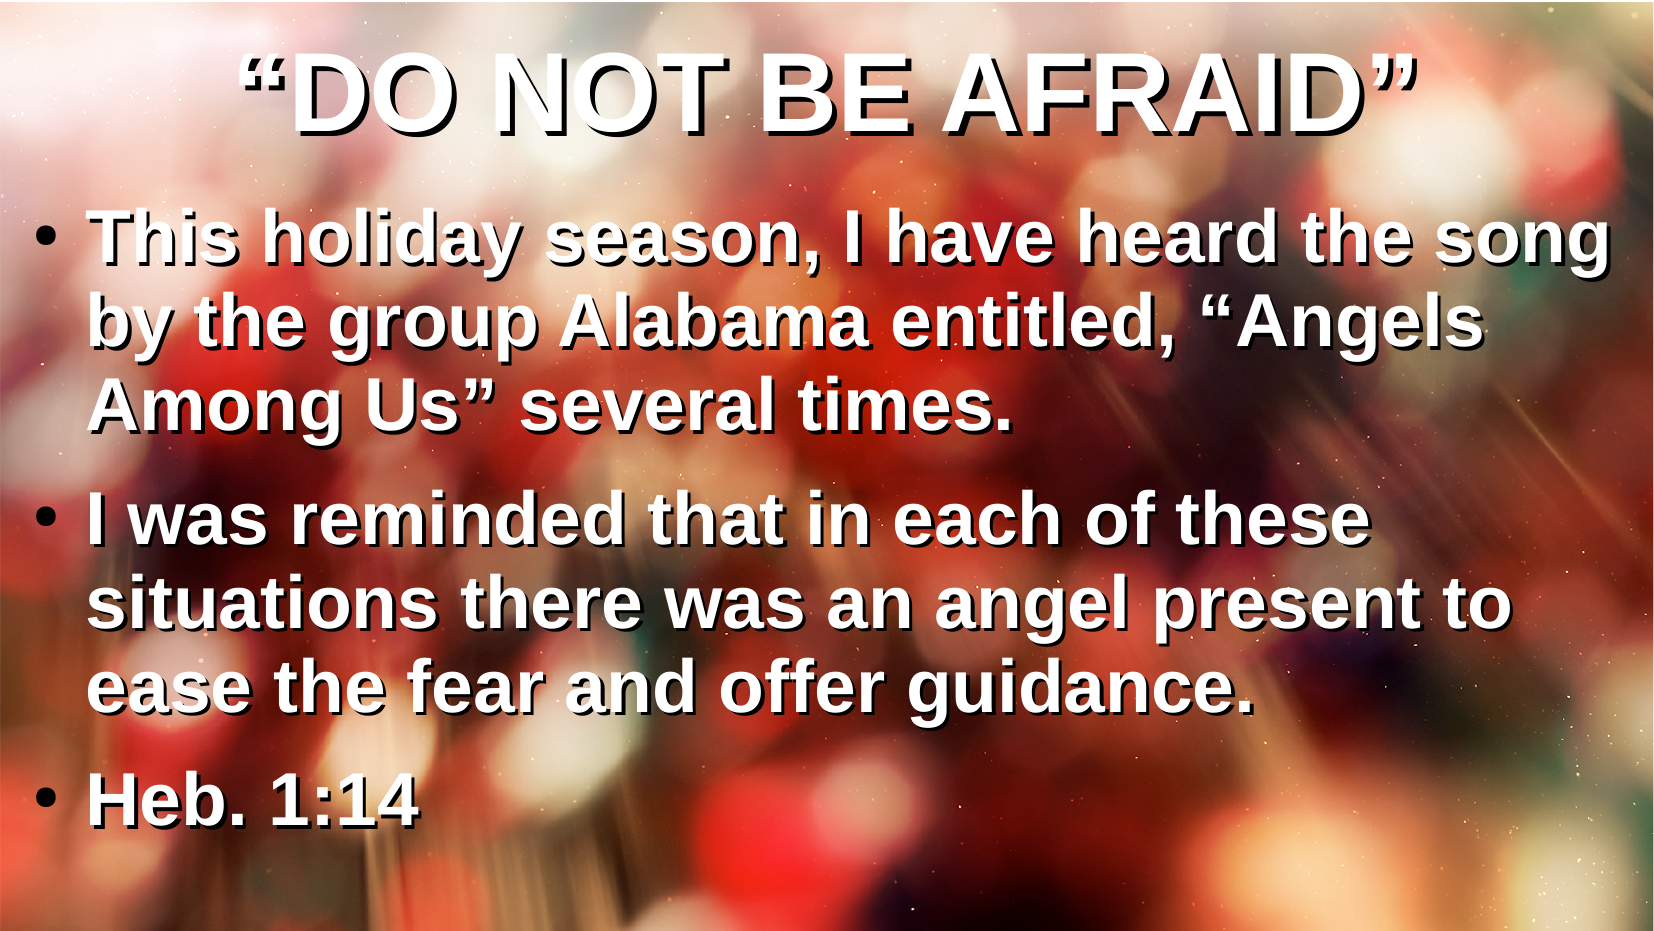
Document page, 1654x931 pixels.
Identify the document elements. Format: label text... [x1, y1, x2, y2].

title “DO NOT BE AFRAID” [82, 15, 1571, 171]
list This holiday season, I have heard the song by the group Alabama entitled, “Angels Among Us” several times. I was reminded that in each of these situations there was an angel present to ease the fear and offer guidance. Heb. 1:14 [15, 195, 1651, 916]
picture [0, 2, 1654, 931]
